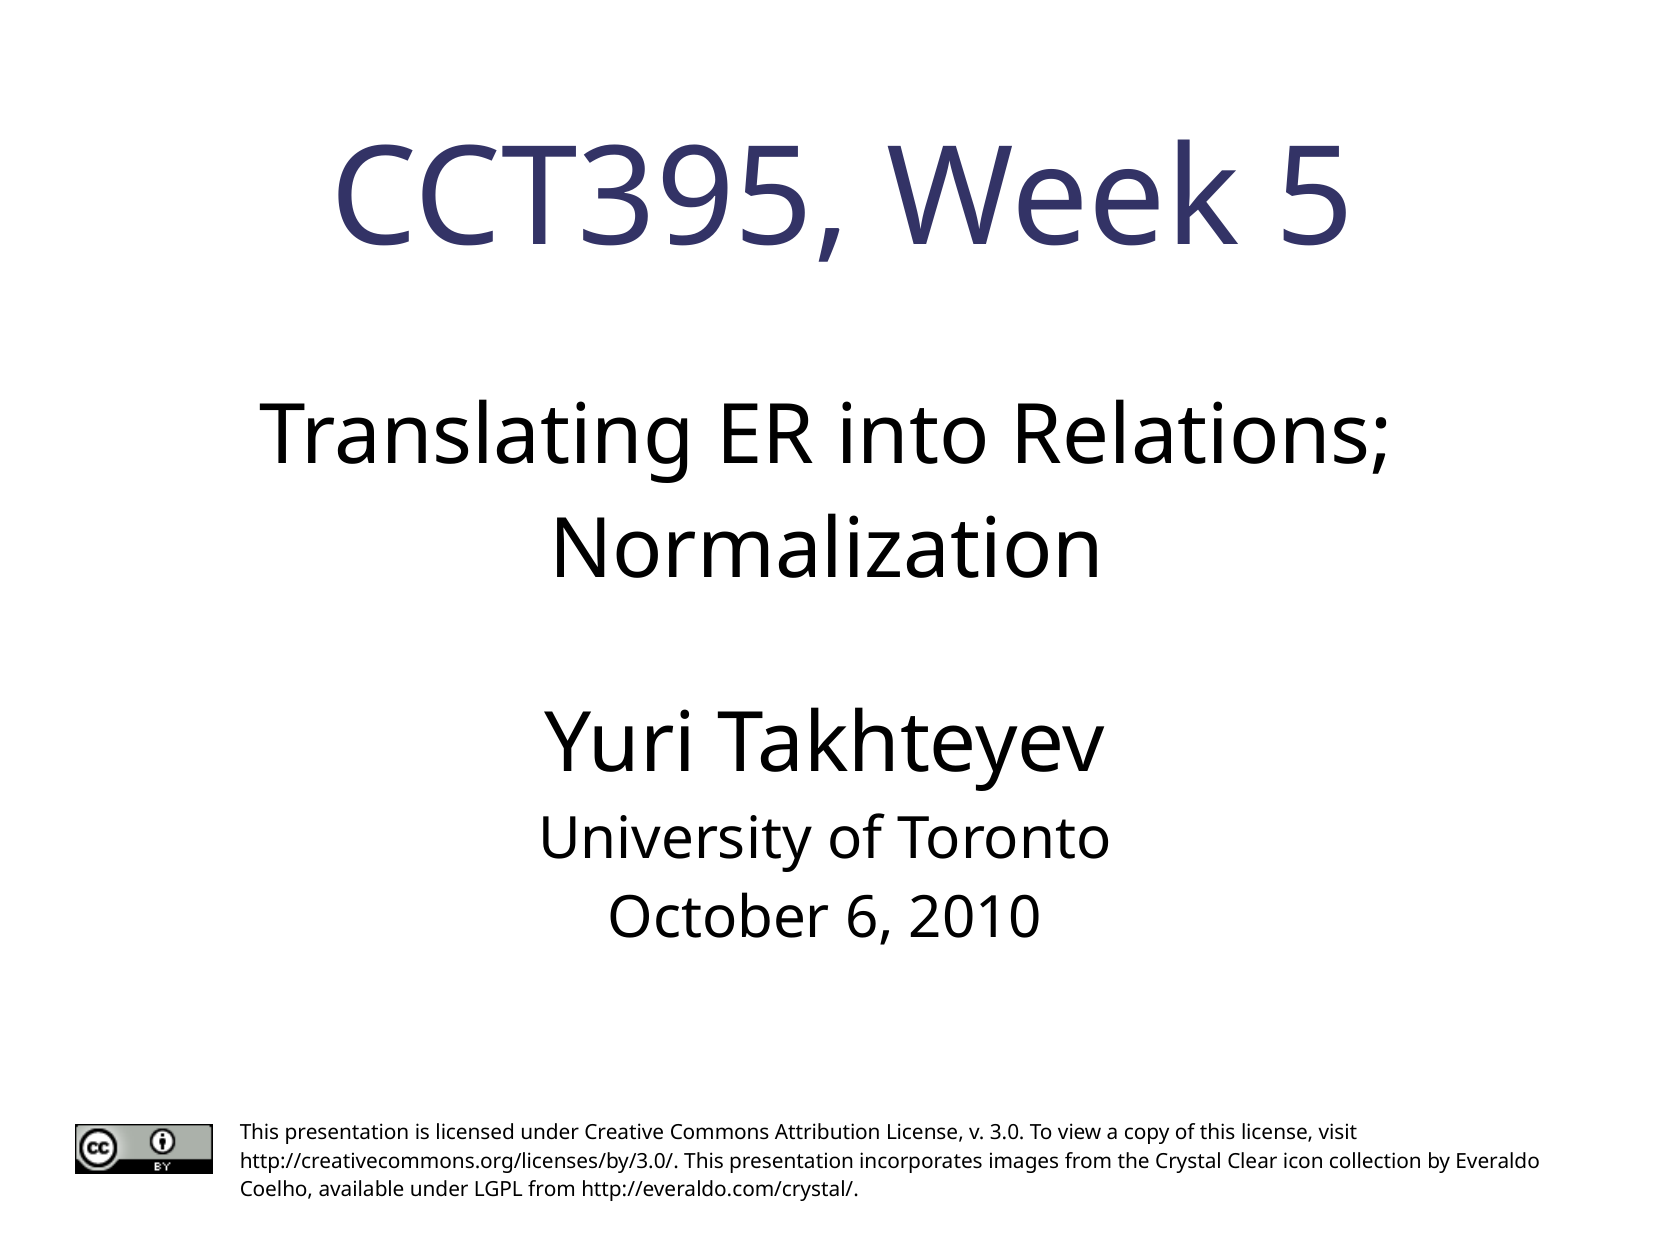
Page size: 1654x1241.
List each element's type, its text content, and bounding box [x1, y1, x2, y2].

subtitle Translating ER into Relations; Normalization [82, 375, 1571, 578]
text_box Yuri Takhteyev University of Toronto October 6, 2010 [150, 675, 1501, 933]
text_box This presentation is licensed under Creative Commons Attribution License, v. 3.0. To view a copy of this license, visit http://creativecommons.org/licenses/by/3.0/. This presentation incorporates images from the Crystal Clear icon collection by Everaldo Coelho, available under LGPL from http://everaldo.com/crystal/. [225, 1110, 1576, 1201]
title CCT395, Week 5 [34, 107, 1651, 275]
picture [75, 1124, 213, 1174]
